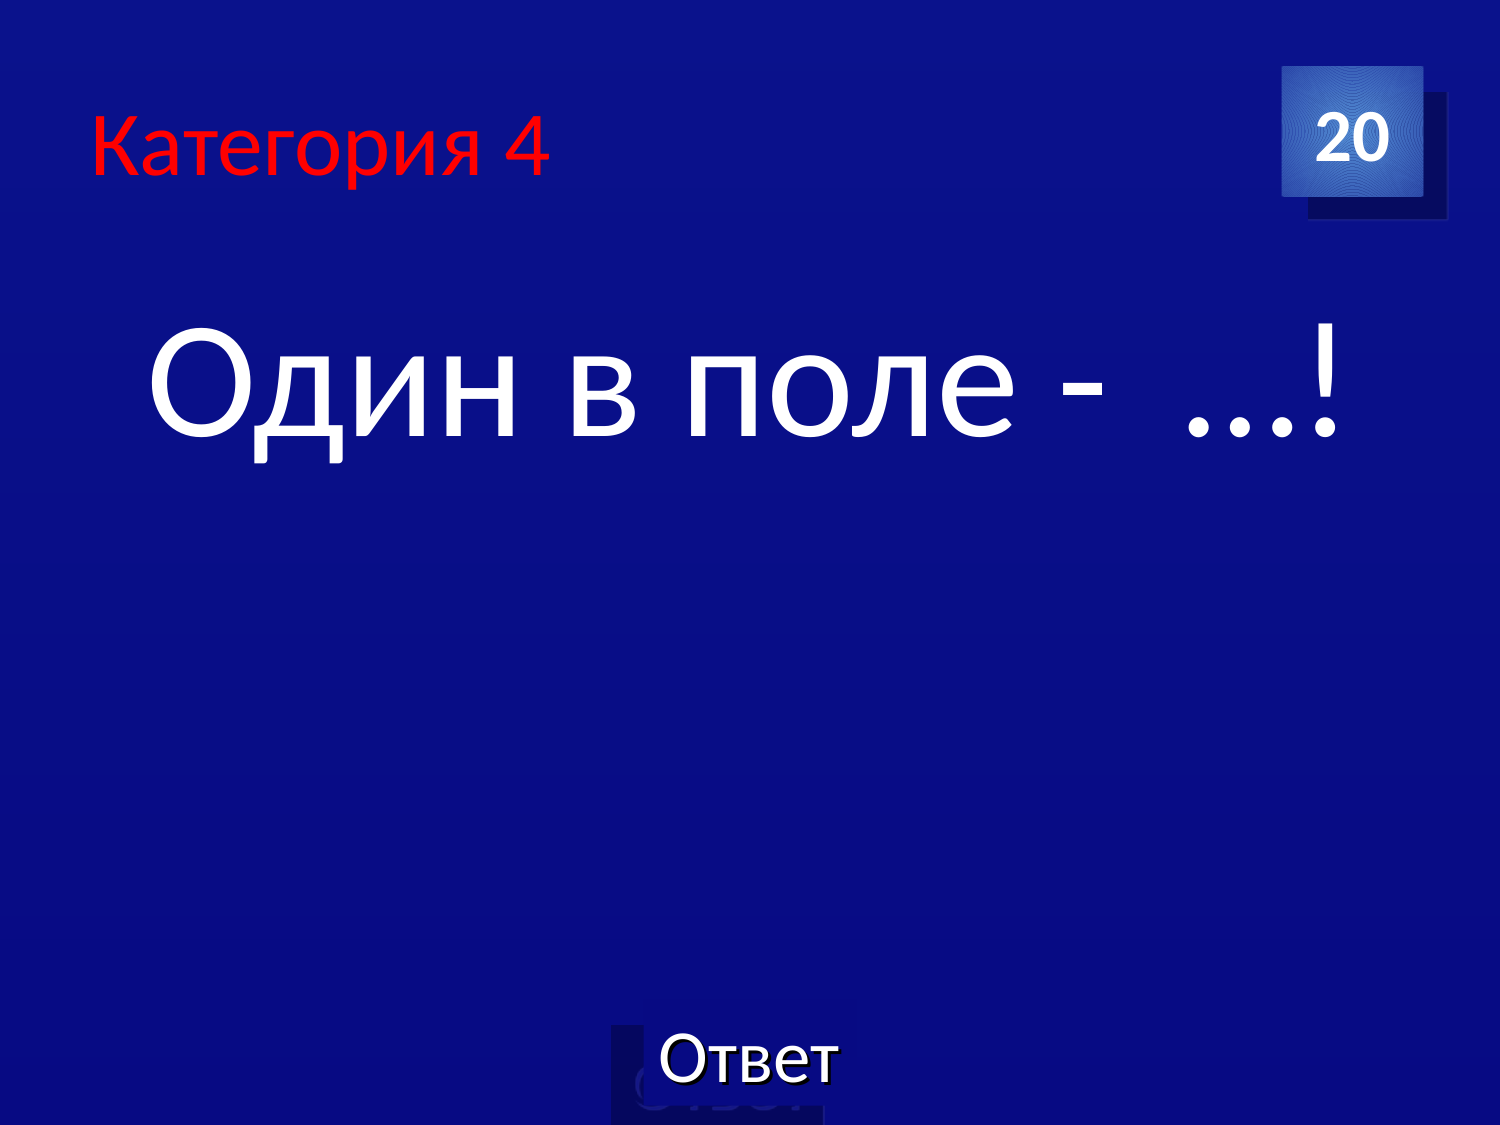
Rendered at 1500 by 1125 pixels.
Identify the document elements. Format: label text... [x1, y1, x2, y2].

list Один в поле - …! [75, 262, 1426, 528]
title Категория 4 [75, 45, 1258, 233]
text_box 20 [1282, 66, 1423, 196]
